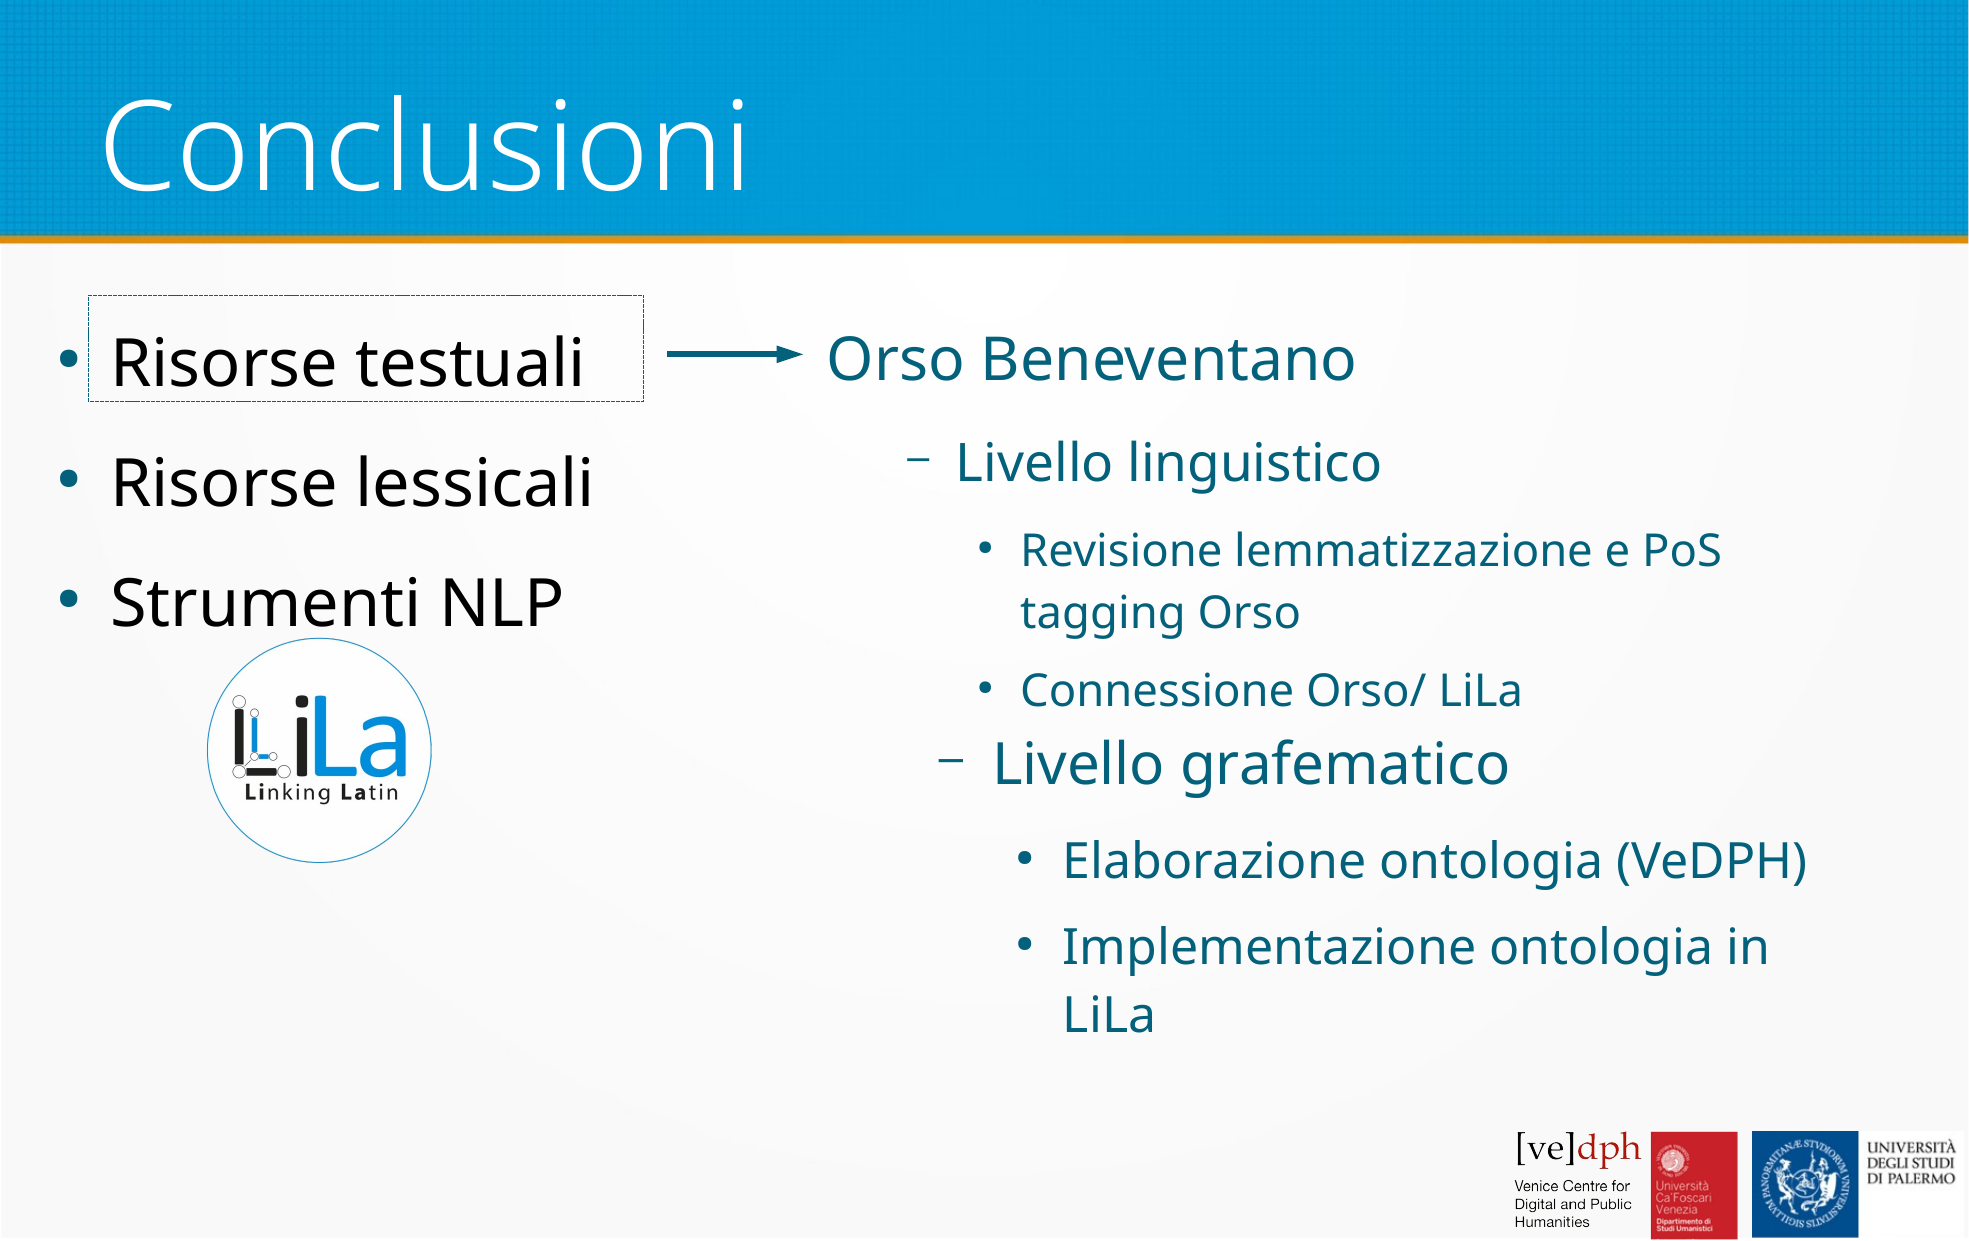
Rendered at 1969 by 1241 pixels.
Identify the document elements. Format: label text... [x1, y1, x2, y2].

picture [0, 233, 1969, 1241]
list Livello grafematico Elaborazione ontologia (VeDPH) Implementazione ontologia in LiLa [850, 722, 1860, 1134]
title Conclusioni [98, 19, 1870, 227]
list Orso Beneventano Livello linguistico Revisione lemmatizzazione e PoS tagging Orso Connessione Orso/ LiLa [826, 315, 1861, 721]
list Risorse testuali Risorse lessicali Strumenti NLP [39, 315, 899, 1081]
